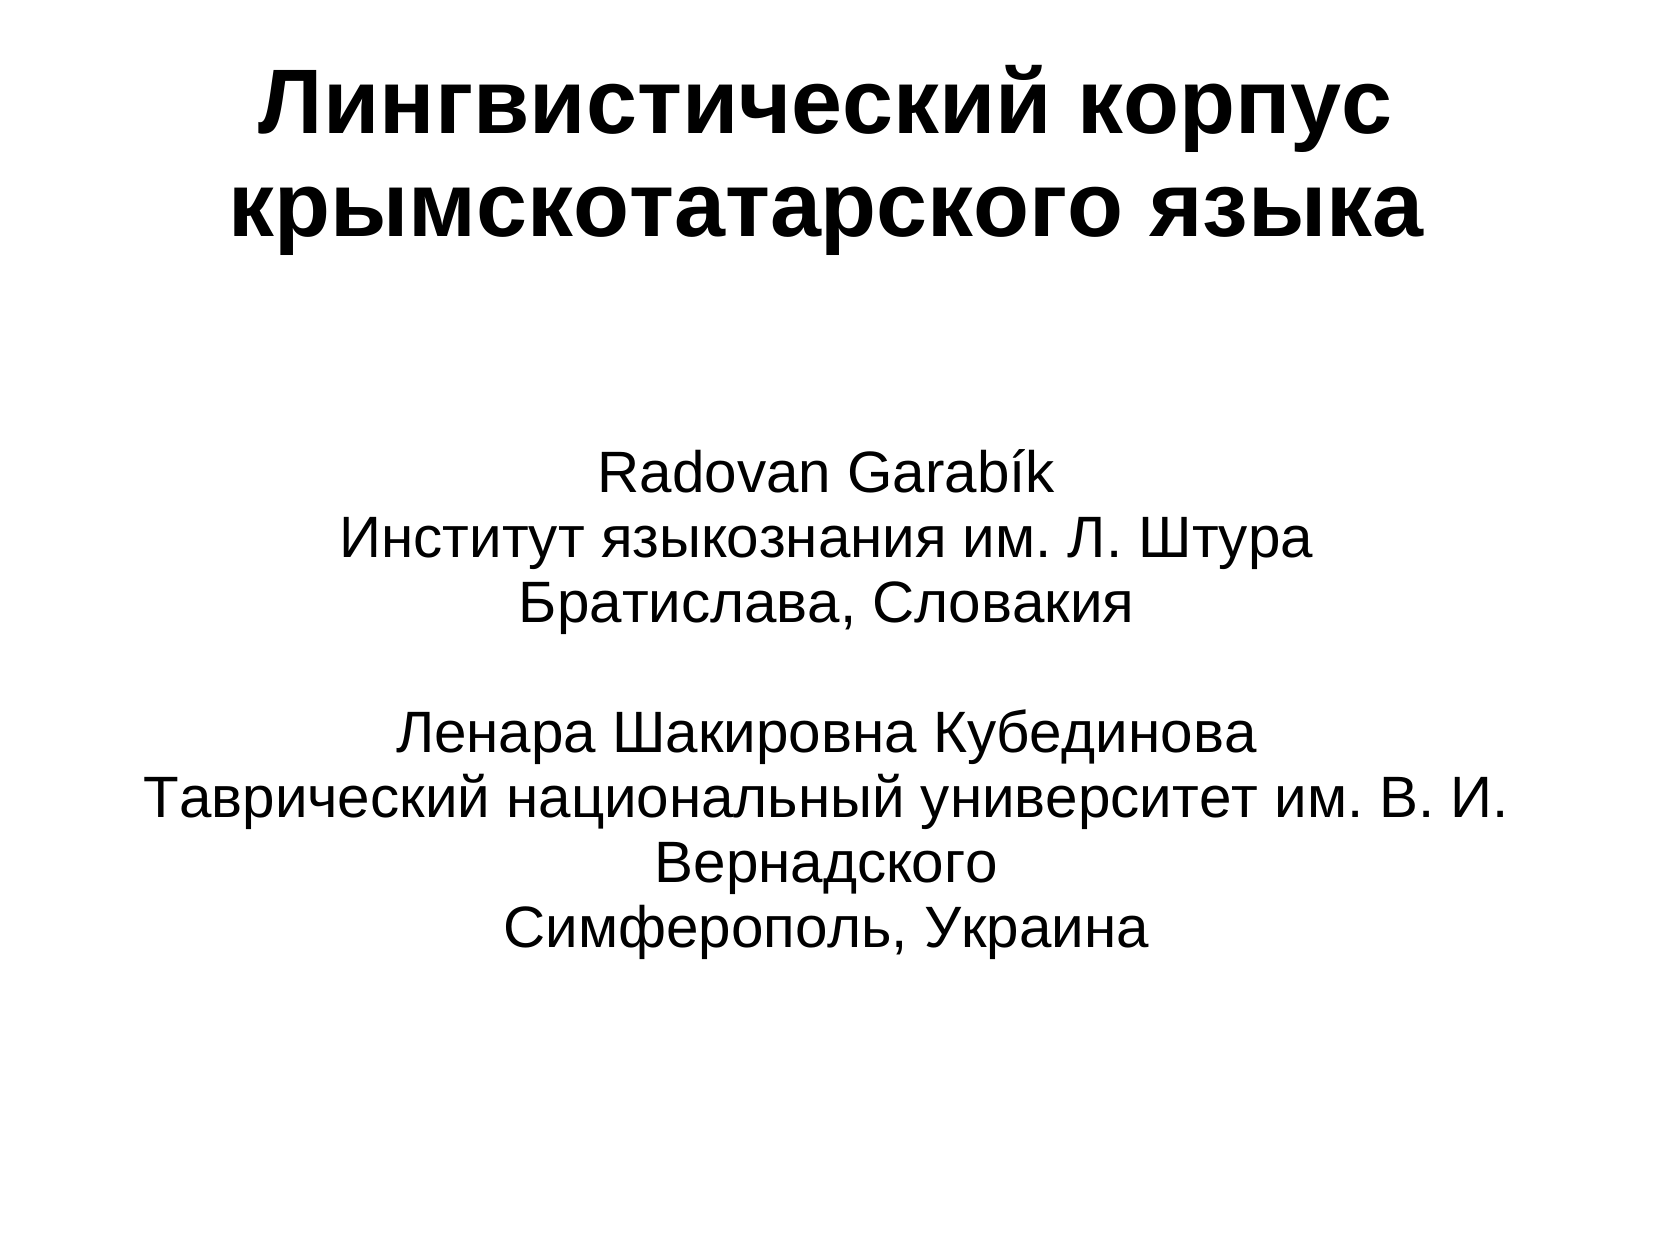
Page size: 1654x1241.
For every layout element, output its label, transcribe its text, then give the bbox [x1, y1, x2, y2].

subtitle Radovan Garabík Институт языкознания им. Л. Штура Братислава, Словакия Ленара Шакировна Кубединова Таврический национальный университет им. В. И. Вернадского Симферополь, Украина [82, 290, 1571, 1109]
title Лингвистический корпус крымскотатарского языка [82, 50, 1571, 256]
